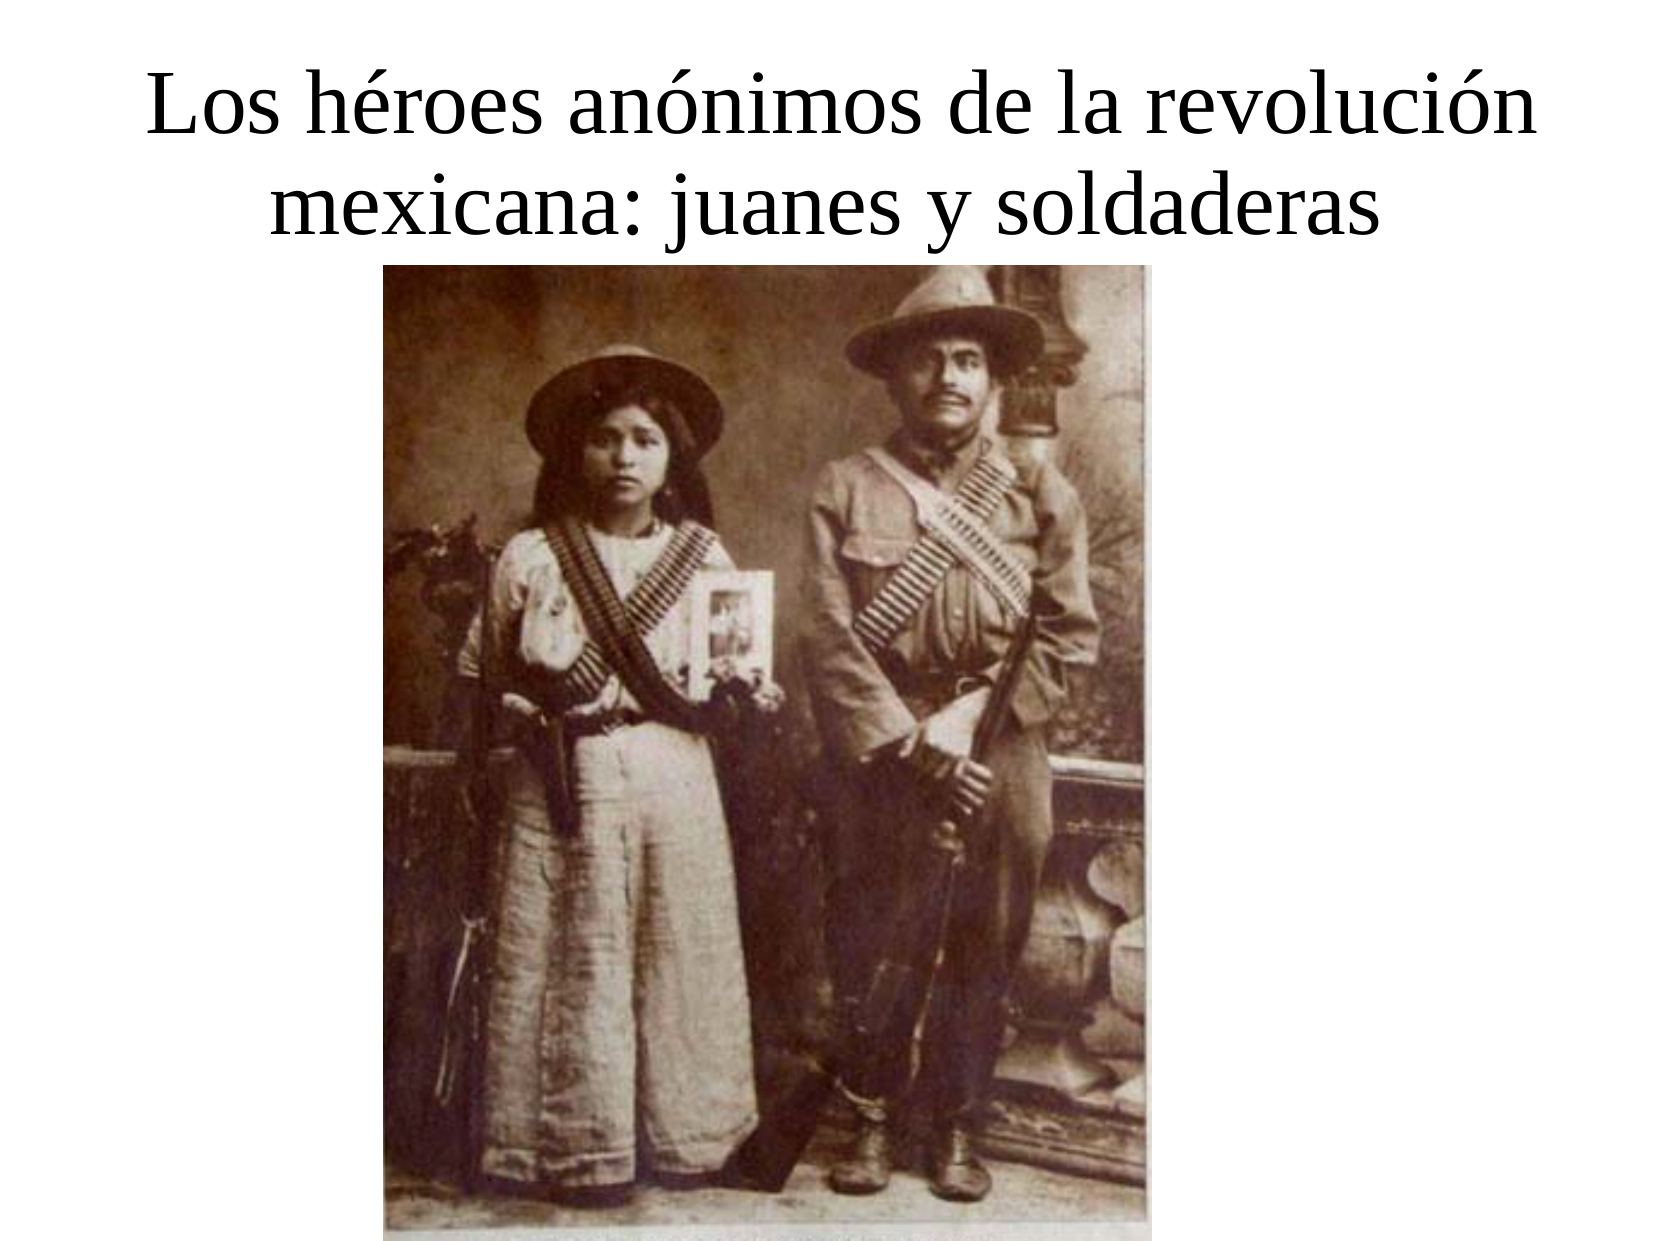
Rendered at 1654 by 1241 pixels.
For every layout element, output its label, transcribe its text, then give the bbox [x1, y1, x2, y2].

picture [383, 265, 1152, 1241]
title Los héroes anónimos de la revolución mexicana: juanes y soldaderas [82, 51, 1571, 255]
